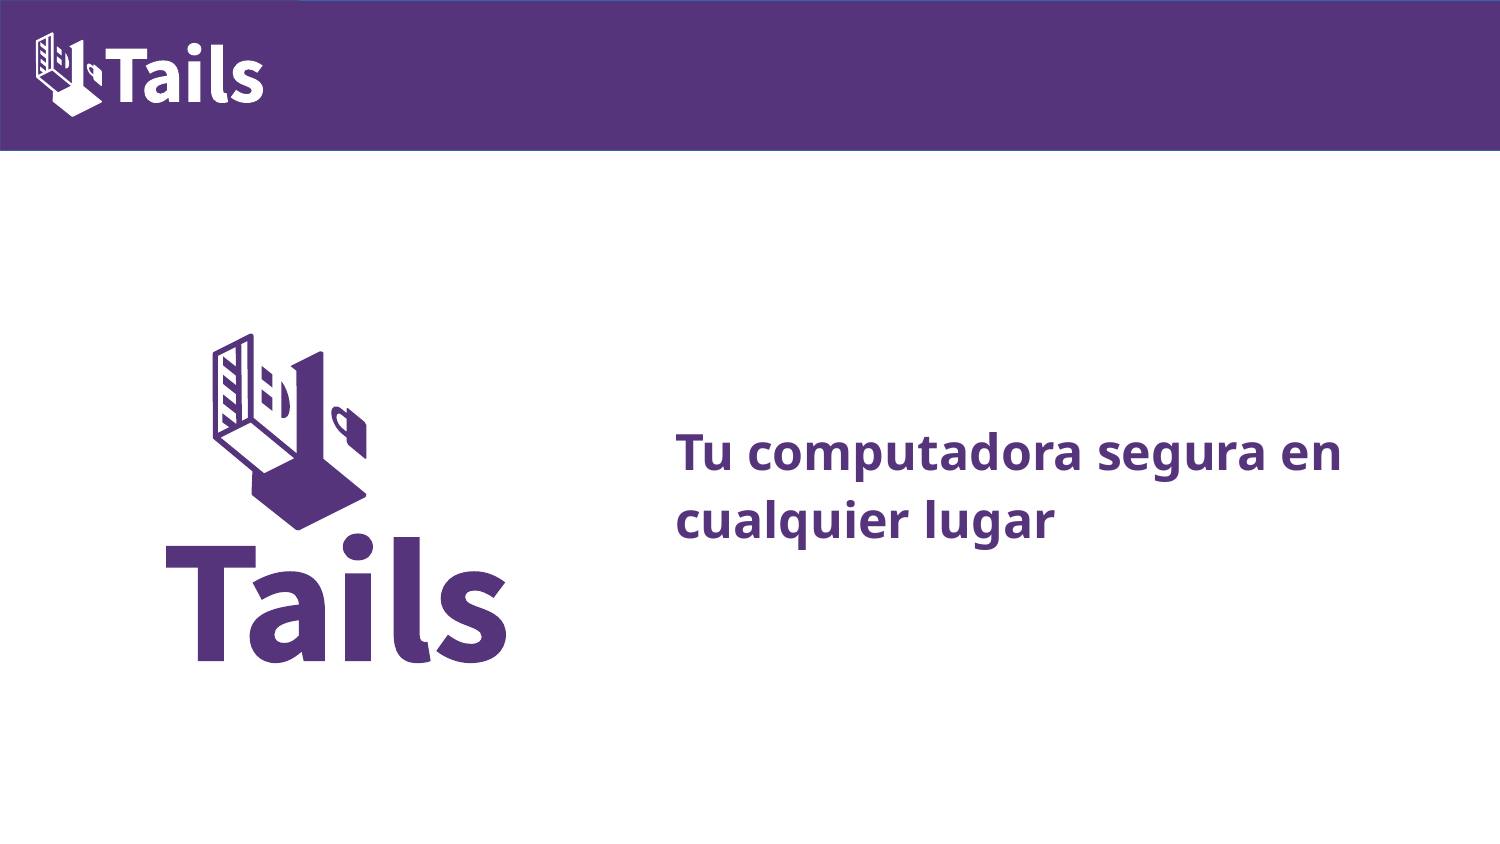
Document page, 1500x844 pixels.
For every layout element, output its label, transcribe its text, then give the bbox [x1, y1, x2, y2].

picture [139, 302, 533, 695]
title Tu computadora segura en cualquier lugar [675, 390, 1463, 580]
